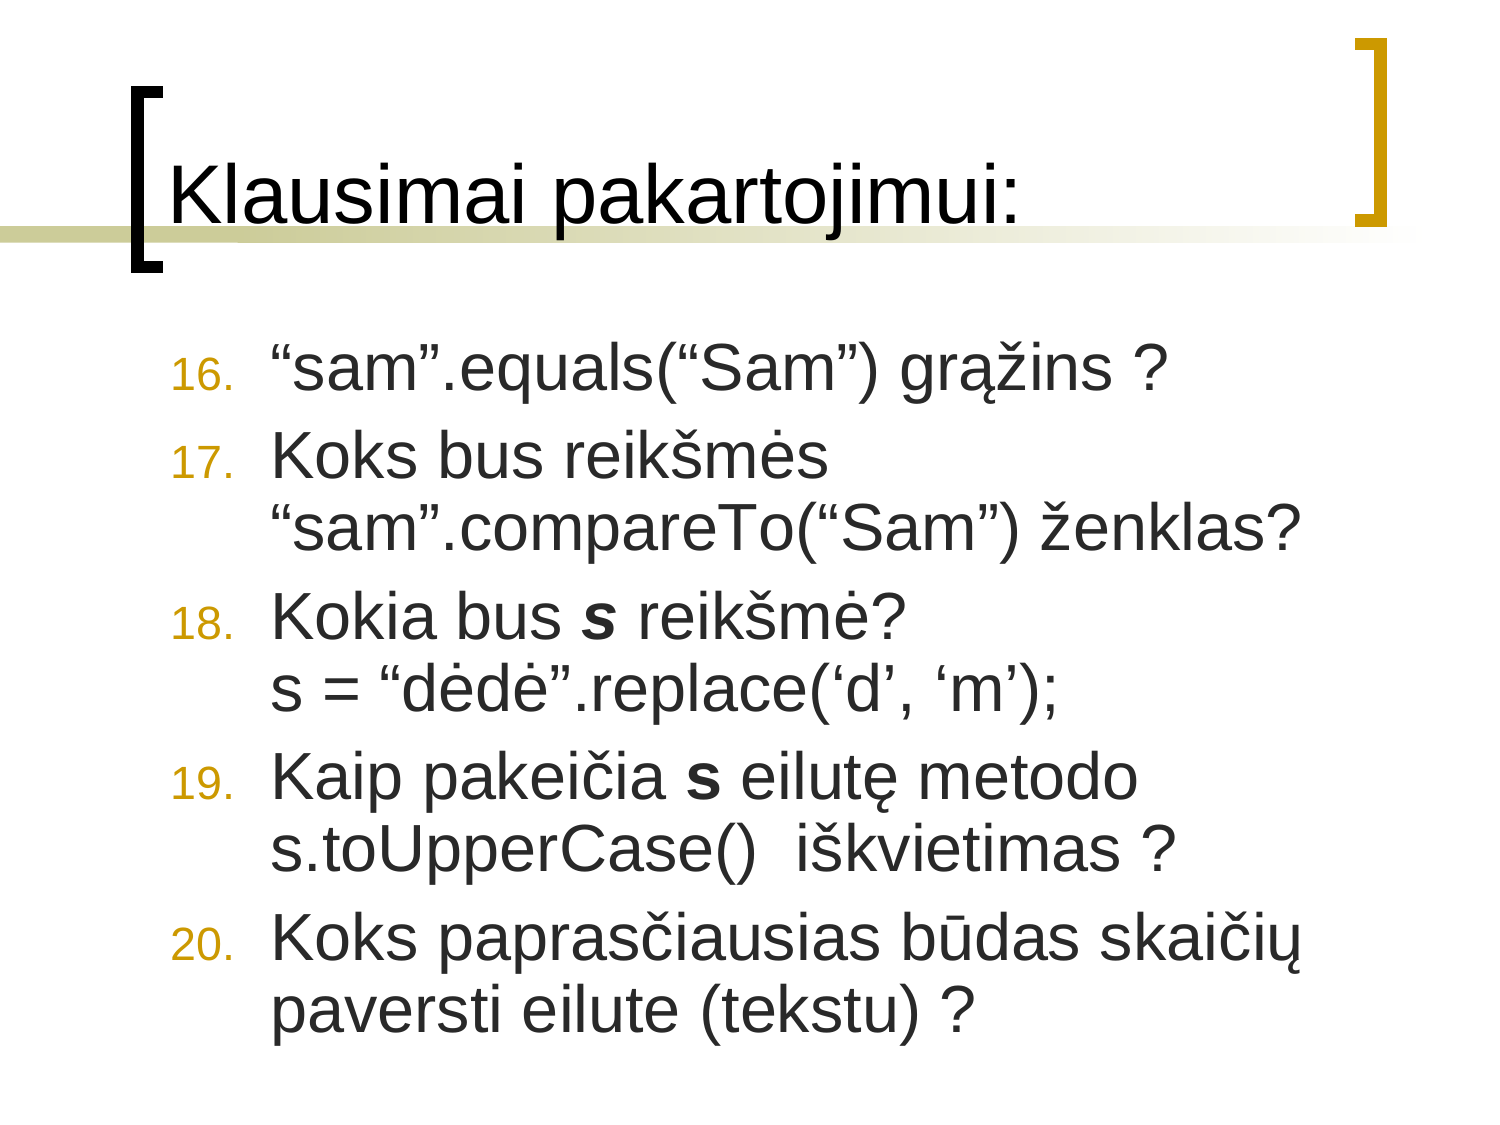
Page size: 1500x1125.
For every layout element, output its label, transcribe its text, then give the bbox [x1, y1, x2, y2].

list “sam”.equals(“Sam”) grąžins ? Koks bus reikšmės “sam”.compareTo(“Sam”) ženklas? Kokia bus s reikšmė? s = “dėdė”.replace(‘d’, ‘m’); Kaip pakeičia s eilutę metodo s.toUpperCase() iškvietimas ? Koks paprasčiausias būdas skaičių paversti eilute (tekstu) ? [155, 324, 1413, 1055]
title Klausimai pakartojimui: [152, 15, 1328, 248]
